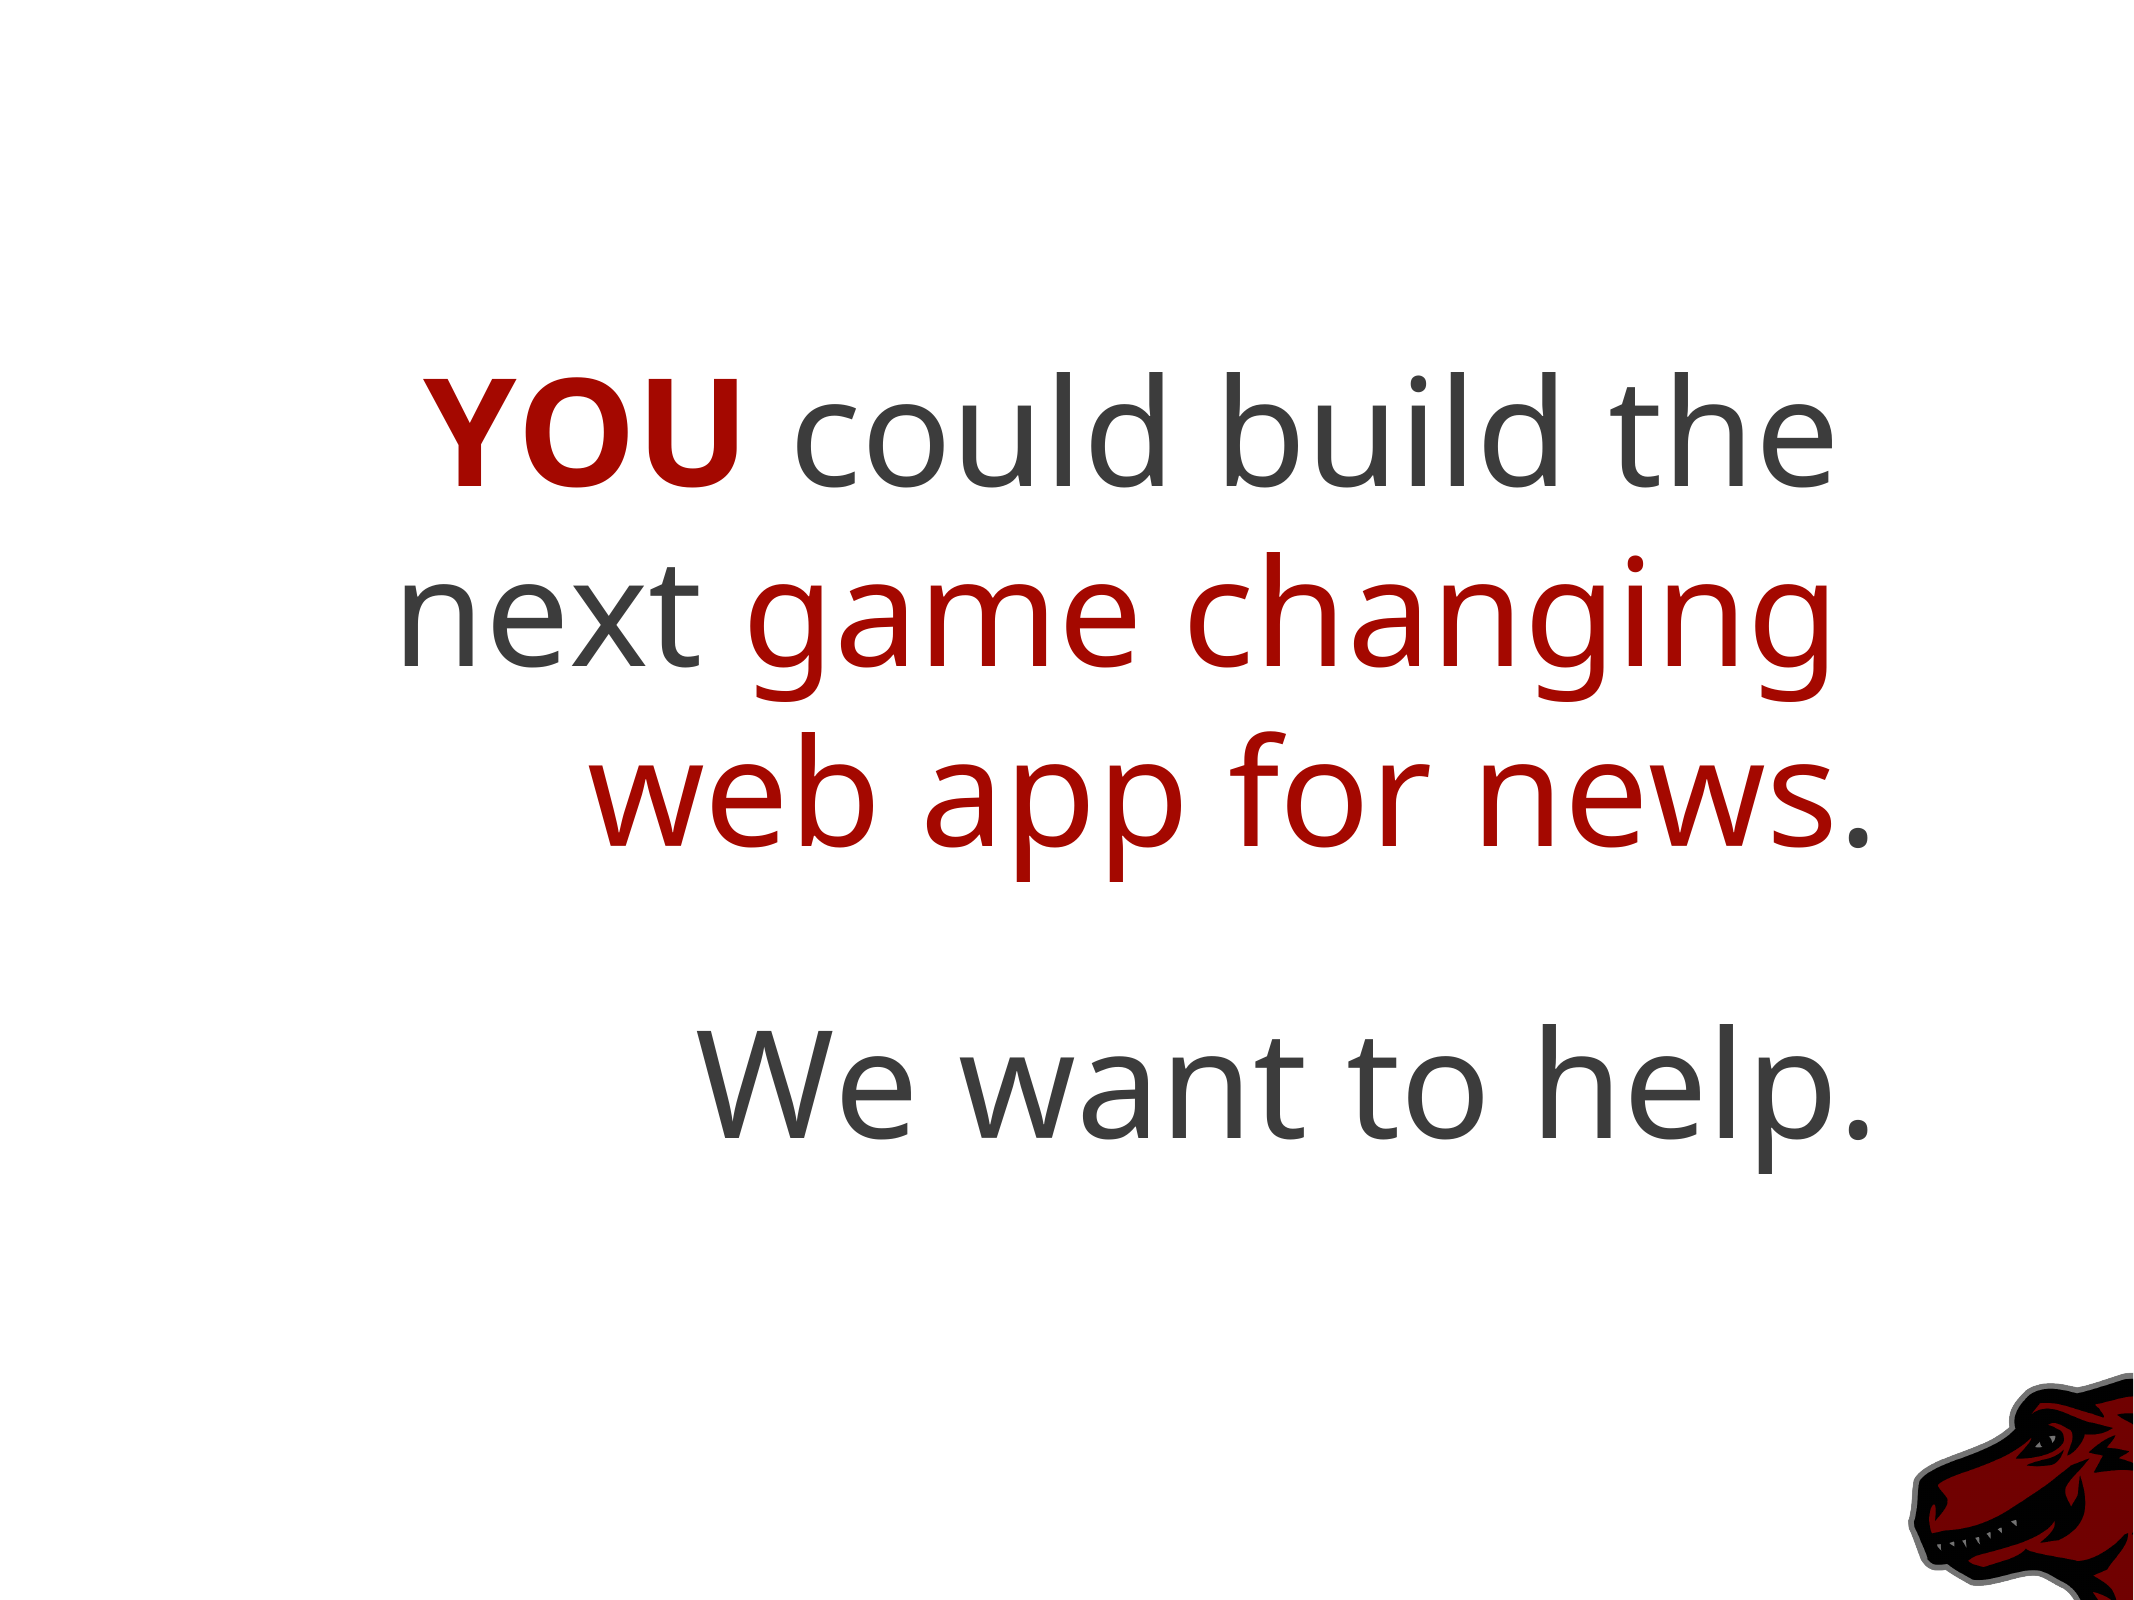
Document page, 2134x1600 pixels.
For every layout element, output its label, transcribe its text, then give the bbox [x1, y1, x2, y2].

picture [1889, 1372, 2134, 1600]
text_box YOU could build the next game changing web app for news. We want to help. [162, 216, 1880, 1288]
